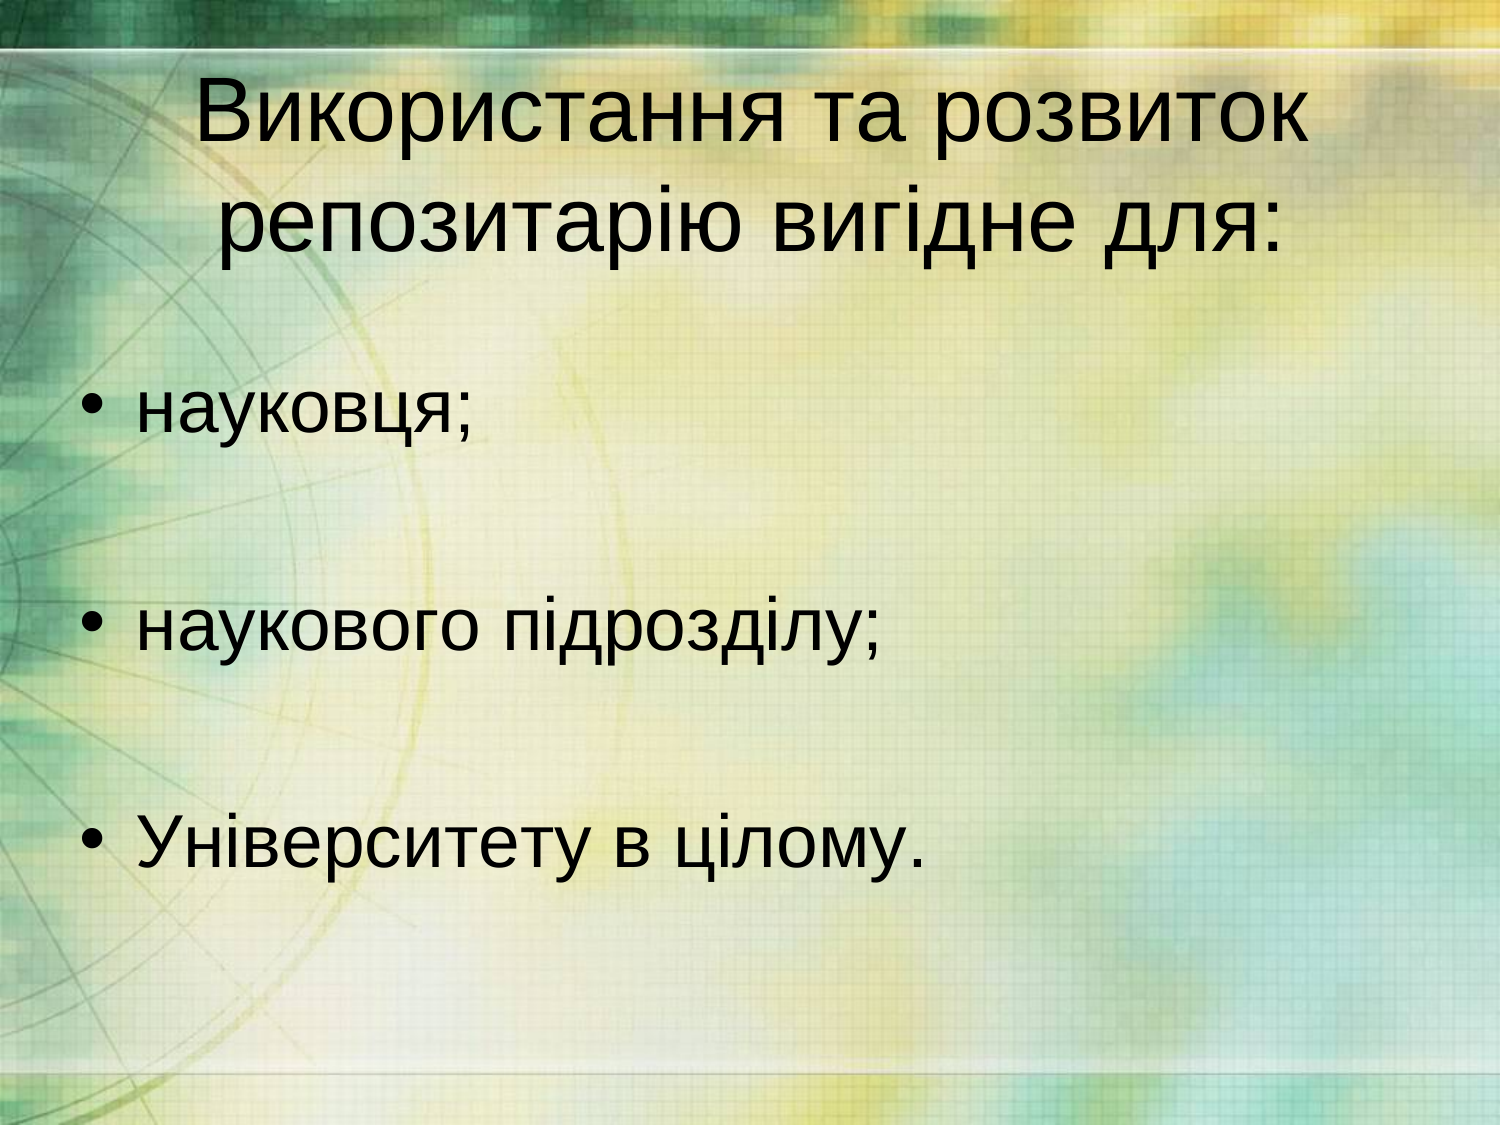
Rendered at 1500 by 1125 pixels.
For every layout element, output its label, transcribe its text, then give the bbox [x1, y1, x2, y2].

title Використання та розвиток репозитарію вигідне для: [76, 42, 1427, 278]
picture [0, 0, 1500, 1125]
list науковця; наукового підрозділу; Університету в цілому. [64, 350, 1415, 1093]
